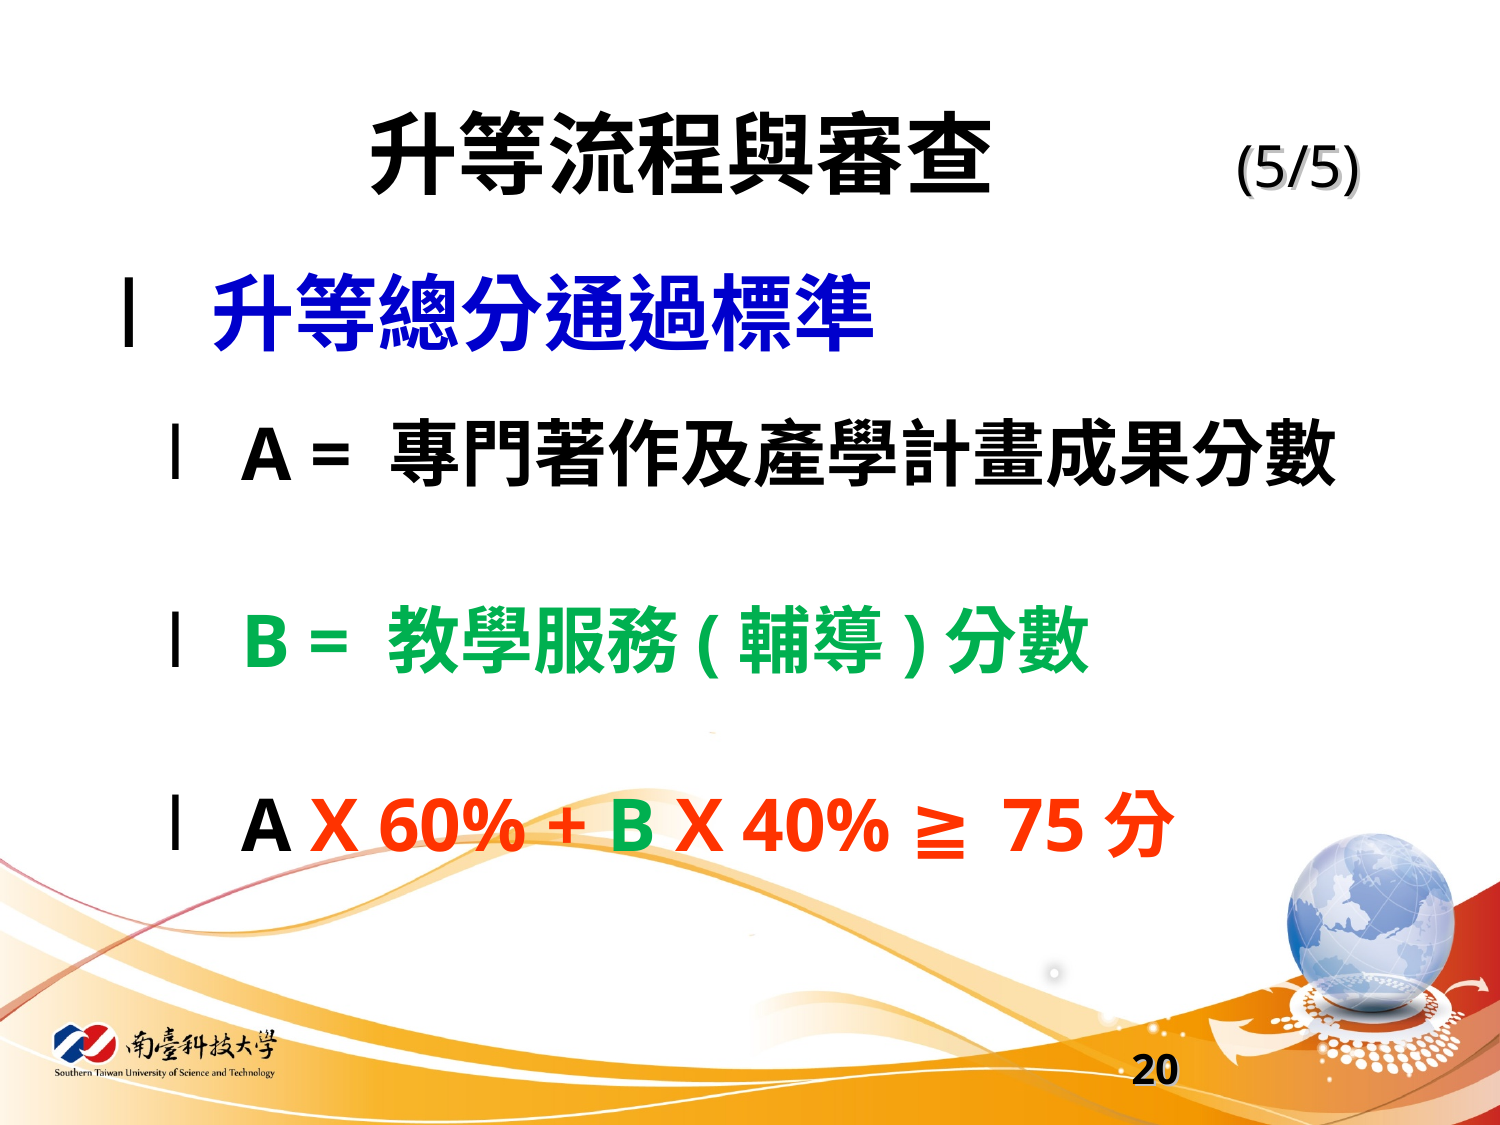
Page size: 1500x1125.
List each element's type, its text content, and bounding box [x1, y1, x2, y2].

title 升等流程與審查 (5/5) [135, 90, 1411, 232]
text_box A = 專門著作及產學計畫成果分數 B = 教學服務(輔導)分數 A X 60% + B X 40% ≧ 75分 [151, 412, 1368, 873]
text_box 20 [1116, 1035, 1467, 1095]
subtitle 升等總分通過標準 [102, 253, 1153, 384]
